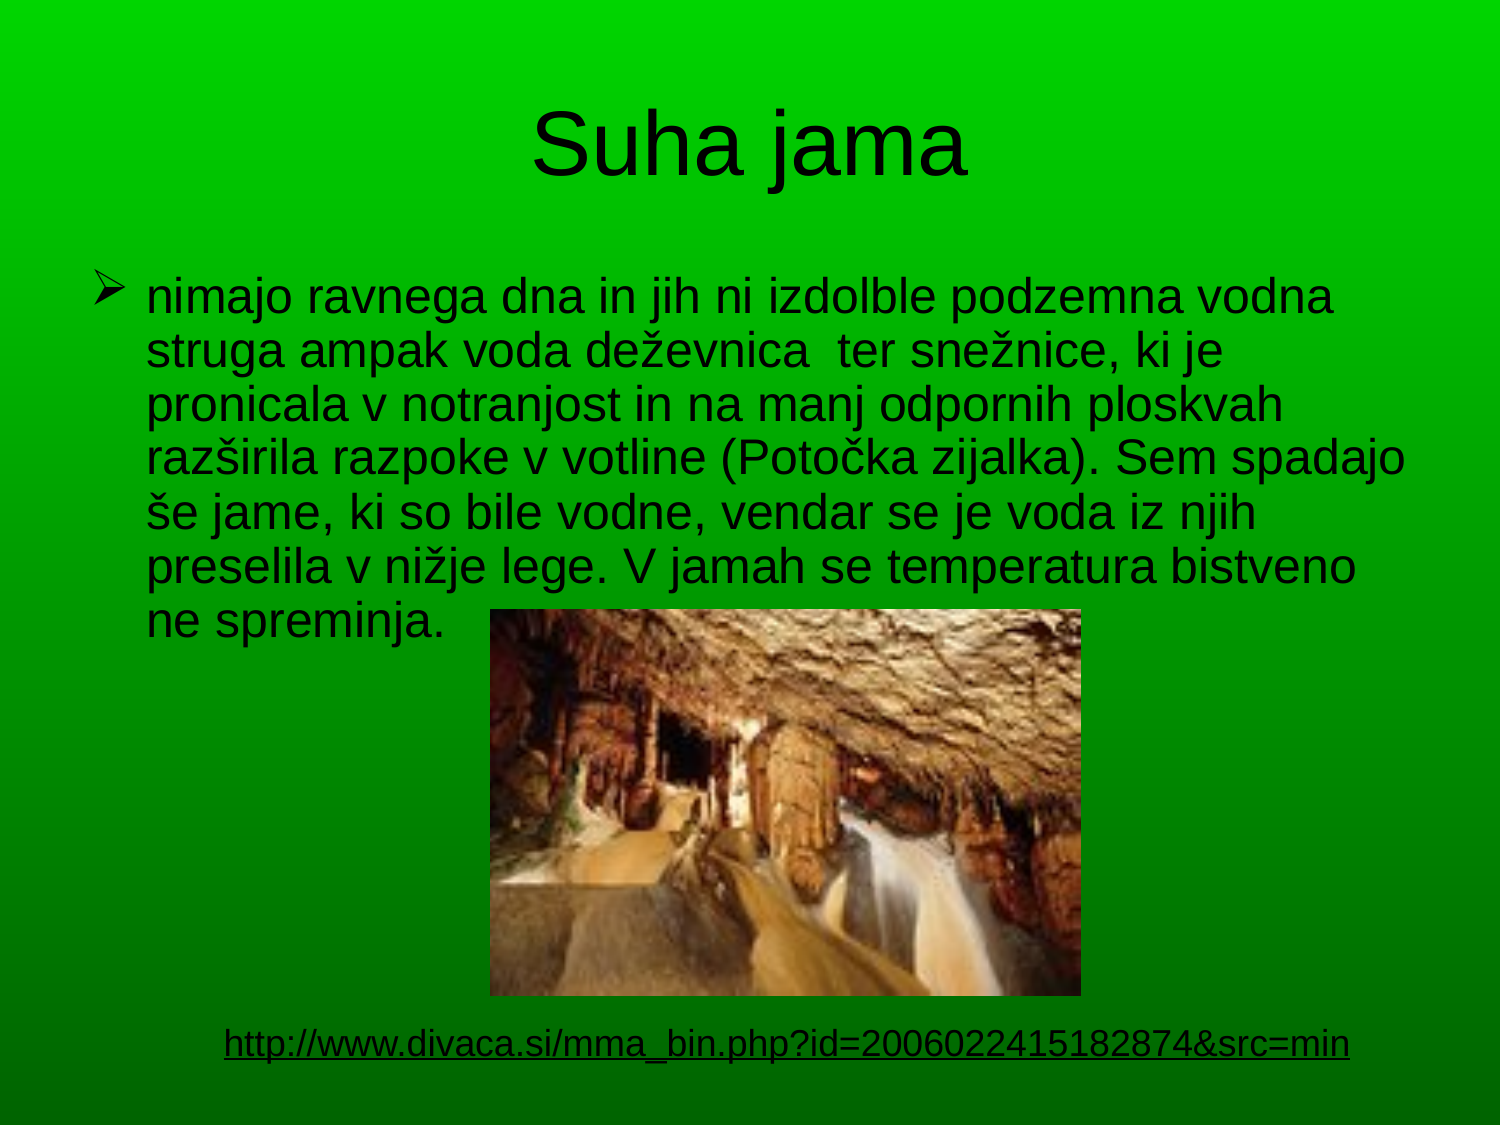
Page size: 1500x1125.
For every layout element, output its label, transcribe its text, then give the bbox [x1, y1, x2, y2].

picture [490, 609, 1081, 996]
list nimajo ravnega dna in jih ni izdolble podzemna vodna struga ampak voda deževnica ter snežnice, ki je pronicala v notranjost in na manj odpornih ploskvah razširila razpoke v votline (Potočka zijalka). Sem spadajo še jame, ki so bile vodne, vendar se je voda iz njih preselila v nižje lege. V jamah se temperatura bistveno ne spreminja. [75, 262, 1425, 681]
title Suha jama [75, 45, 1425, 233]
text_box http://www.divaca.si/mma_bin.php?id=2006022415182874&src=min [208, 1011, 1366, 1072]
